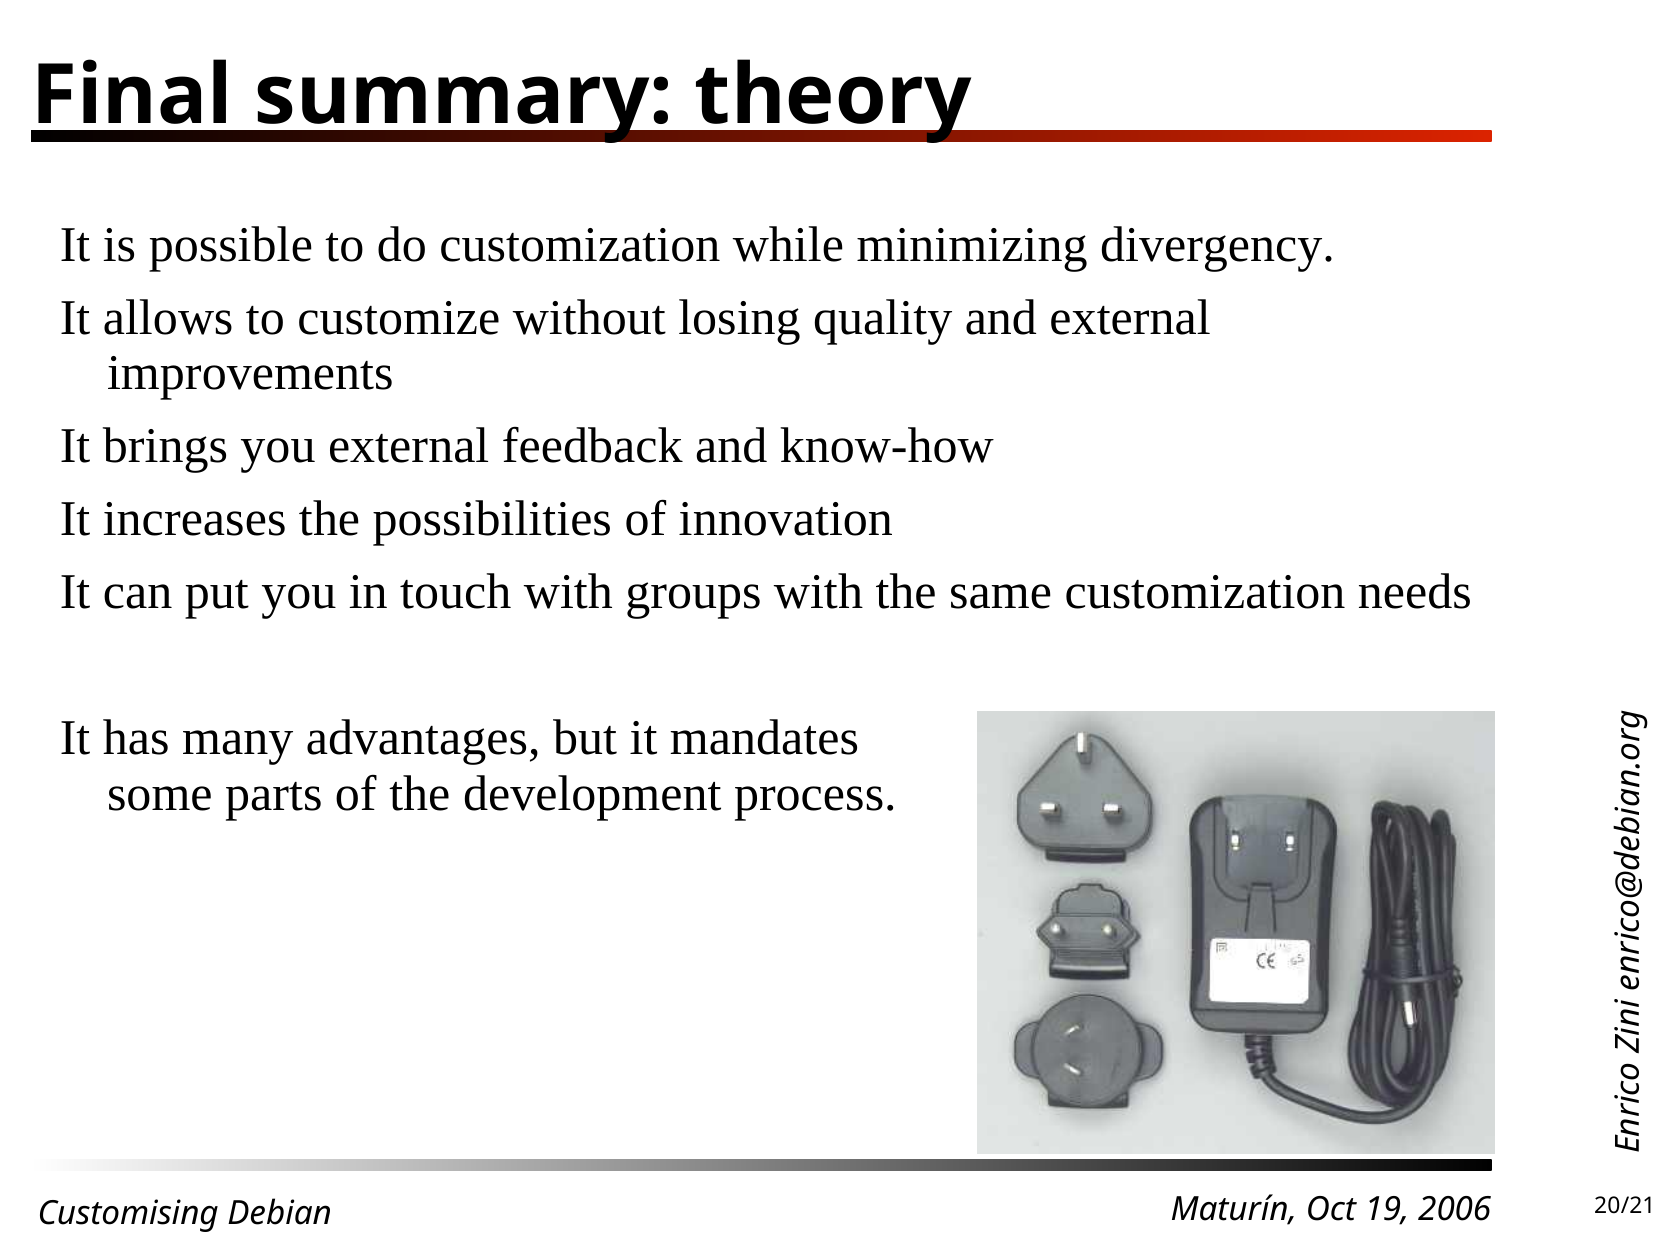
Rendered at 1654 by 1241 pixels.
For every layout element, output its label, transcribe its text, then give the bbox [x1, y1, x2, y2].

text_box It is possible to do customization while minimizing divergency. It allows to customize without losing quality and external improvements It brings you external feedback and know-how It increases the possibilities of innovation It can put you in touch with groups with the same customization needs It has many advantages, but it mandates some parts of the development process. [59, 216, 1495, 1138]
text_box Final summary: theory [31, 34, 1438, 168]
picture [977, 711, 1495, 1154]
